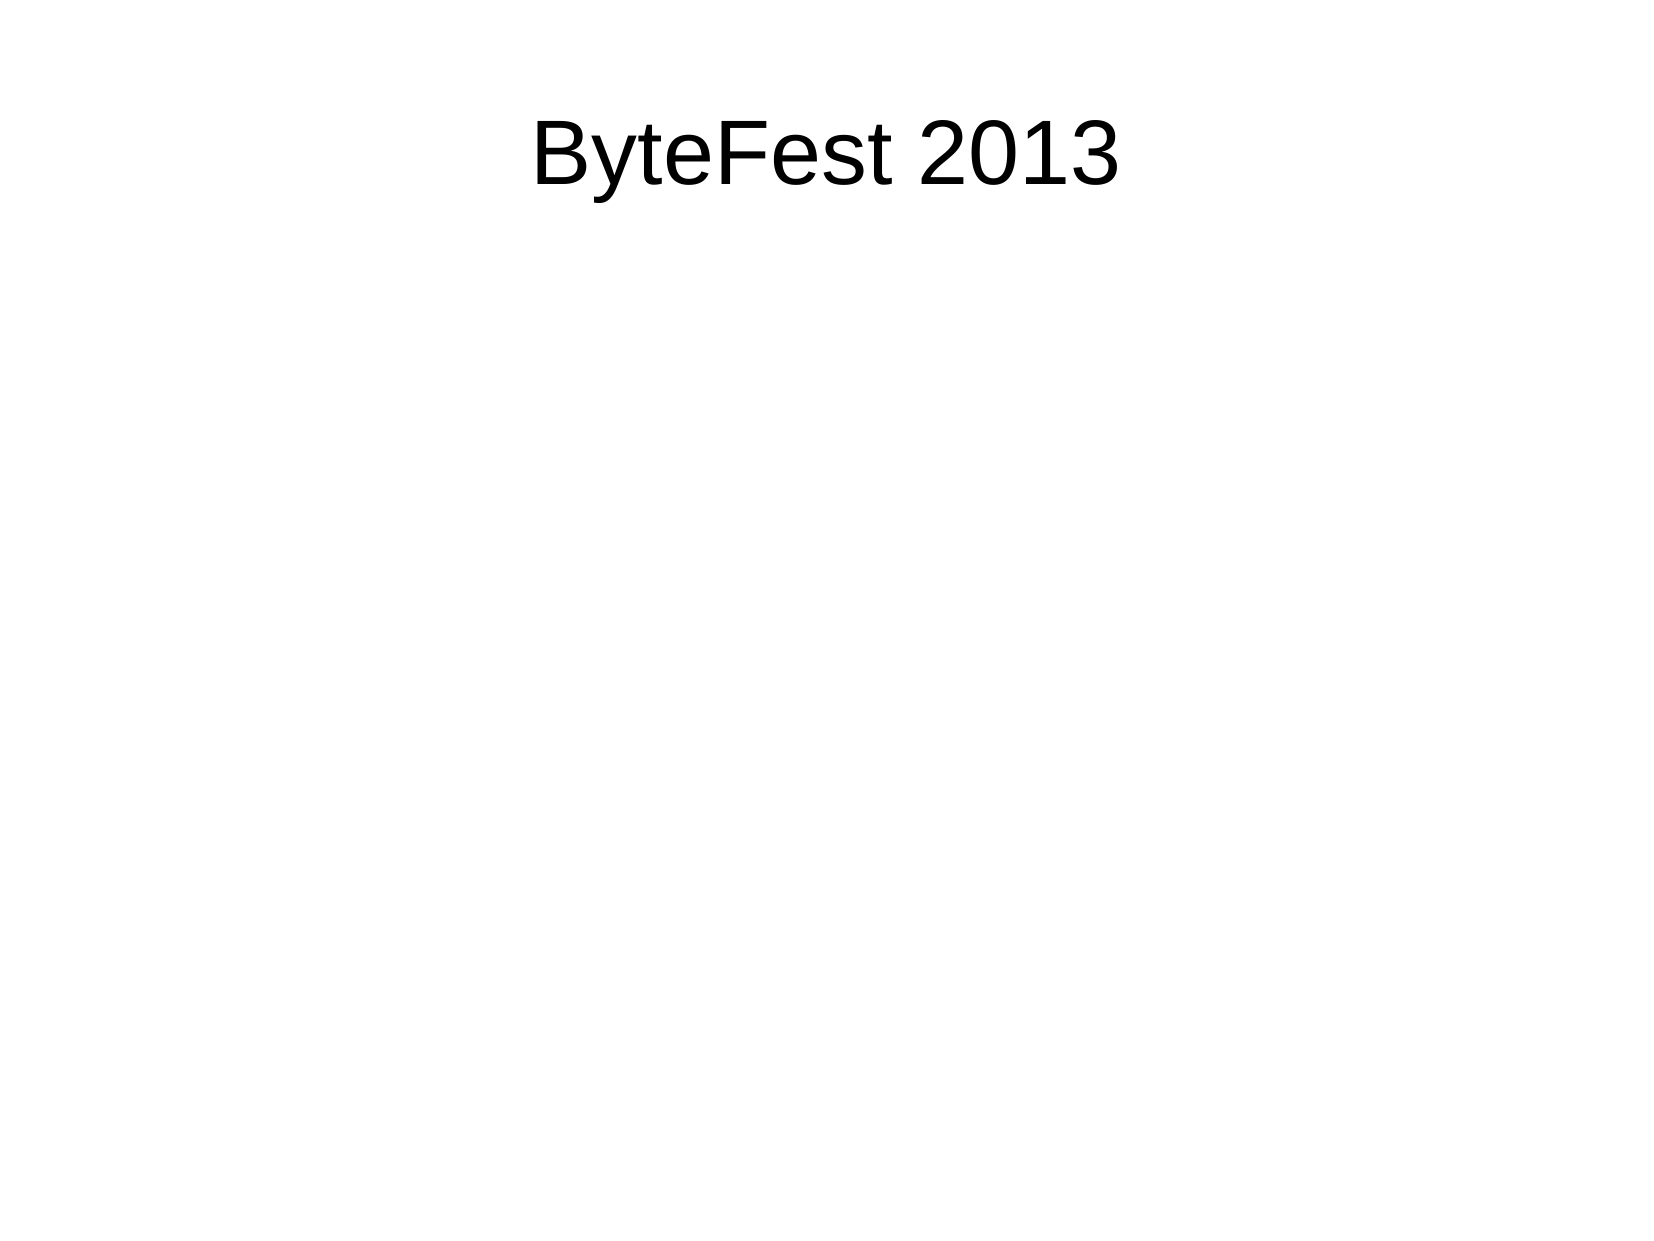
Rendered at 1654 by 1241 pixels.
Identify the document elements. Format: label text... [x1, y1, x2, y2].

title ByteFest 2013 [82, 49, 1571, 257]
